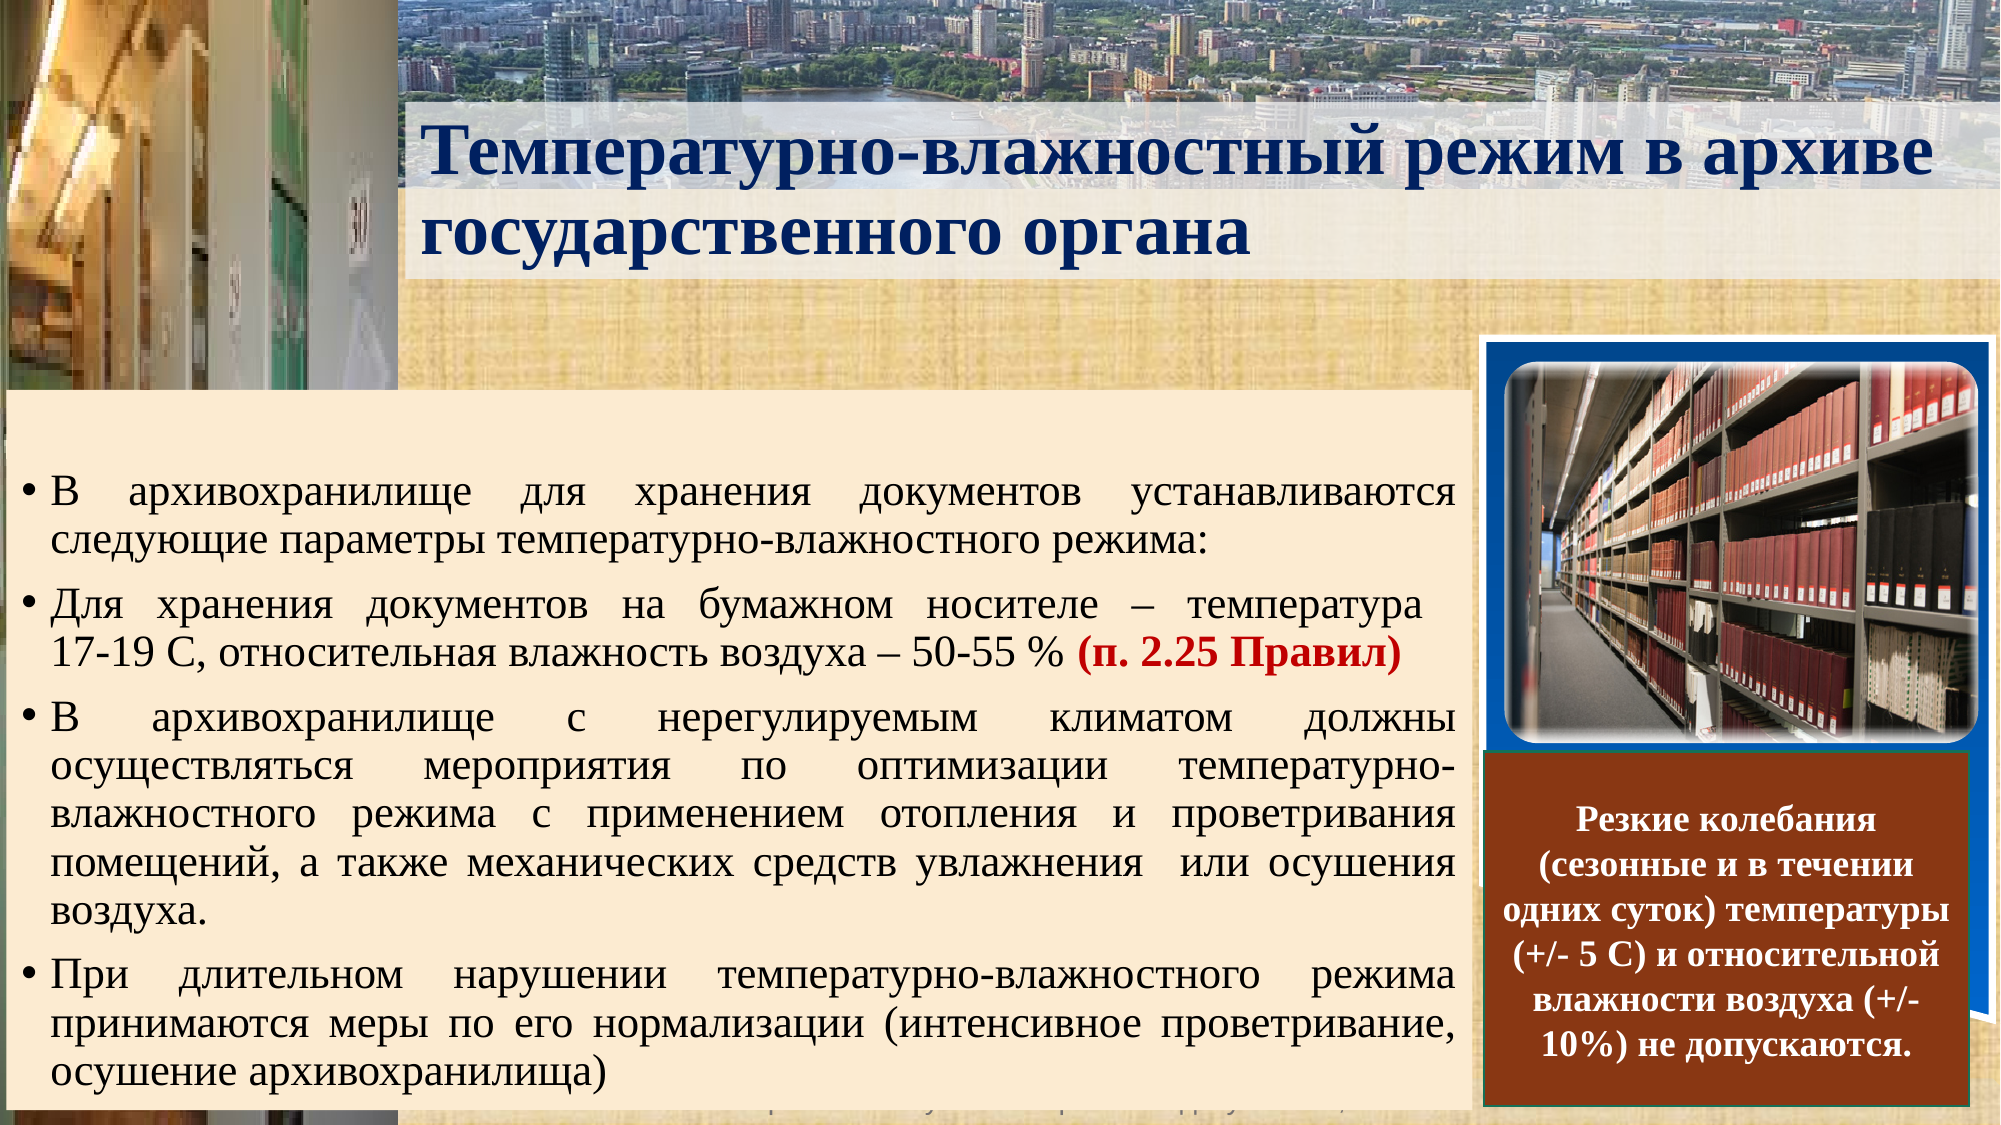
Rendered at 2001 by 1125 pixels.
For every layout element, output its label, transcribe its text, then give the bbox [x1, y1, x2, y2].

text_box Резкие колебания (сезонные и в течении одних суток) температуры (+/- 5 С) и относительной влажности воздуха (+/- 10%) не допускаются. [1013, 0, 1320, 101]
text_box Резкие колебания (сезонные и в течении одних суток) температуры (+/- 5 С) и относительной влажности воздуха (+/- 10%) не допускаются. [1484, 751, 1969, 1106]
list В архивохранилище для хранения документов устанавливаются следующие параметры температурно-влажностного режима: Для хранения документов на бумажном носителе – температура 17-19 С, относительная влажность воздуха – 50-55 % (п. 2.25 Правил) В архивохранилище с нерегулируемым климатом должны осуществляться мероприятия по оптимизации температурно-влажностного режима с применением отопления и проветривания помещений, а также механических средств увлажнения или осушения воздуха. При длительном нарушении температурно-влажностного режима принимаются меры по его нормализации (интенсивное проветривание, осушение архивохранилища) [6, 389, 1473, 1111]
title Температурно-влажностный режим в архиве государственного органа [405, 101, 2000, 279]
text_box [1504, 361, 1979, 744]
picture [0, 0, 2001, 1125]
